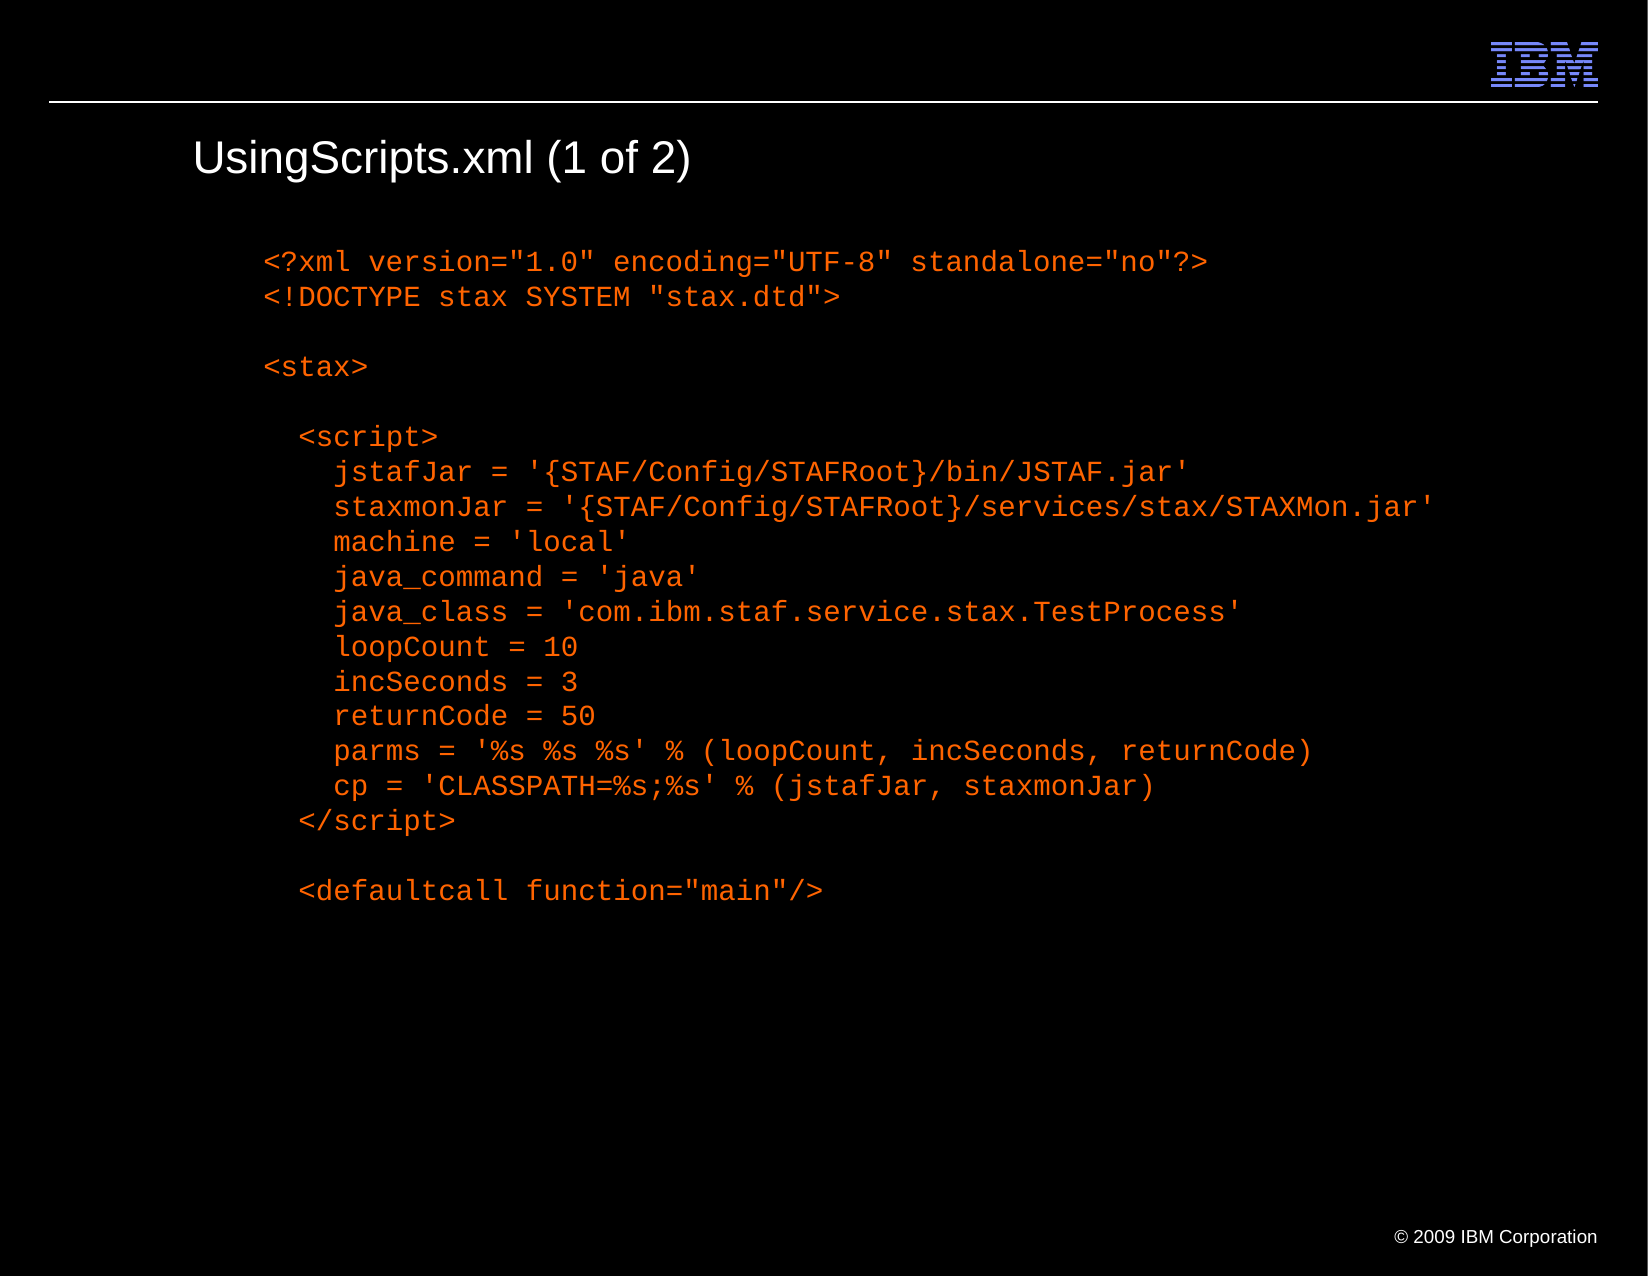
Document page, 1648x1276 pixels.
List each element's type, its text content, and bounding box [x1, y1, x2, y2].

text_box <?xml version="1.0" encoding="UTF-8" standalone="no"?> <!DOCTYPE stax SYSTEM "stax.dtd"> <stax> <script> jstafJar = '{STAF/Config/STAFRoot}/bin/JSTAF.jar' staxmonJar = '{STAF/Config/STAFRoot}/services/stax/STAXMon.jar' machine = 'local' java_command = 'java' java_class = 'com.ibm.staf.service.stax.TestProcess' loopCount = 10 incSeconds = 3 returnCode = 50 parms = '%s %s %s' % (loopCount, incSeconds, returnCode) cp = 'CLASSPATH=%s;%s' % (jstafJar, staxmonJar) </script> <defaultcall function="main"/> [248, 234, 1648, 915]
picture [1491, 42, 1598, 87]
title UsingScripts.xml (1 of 2) [175, 125, 1648, 219]
